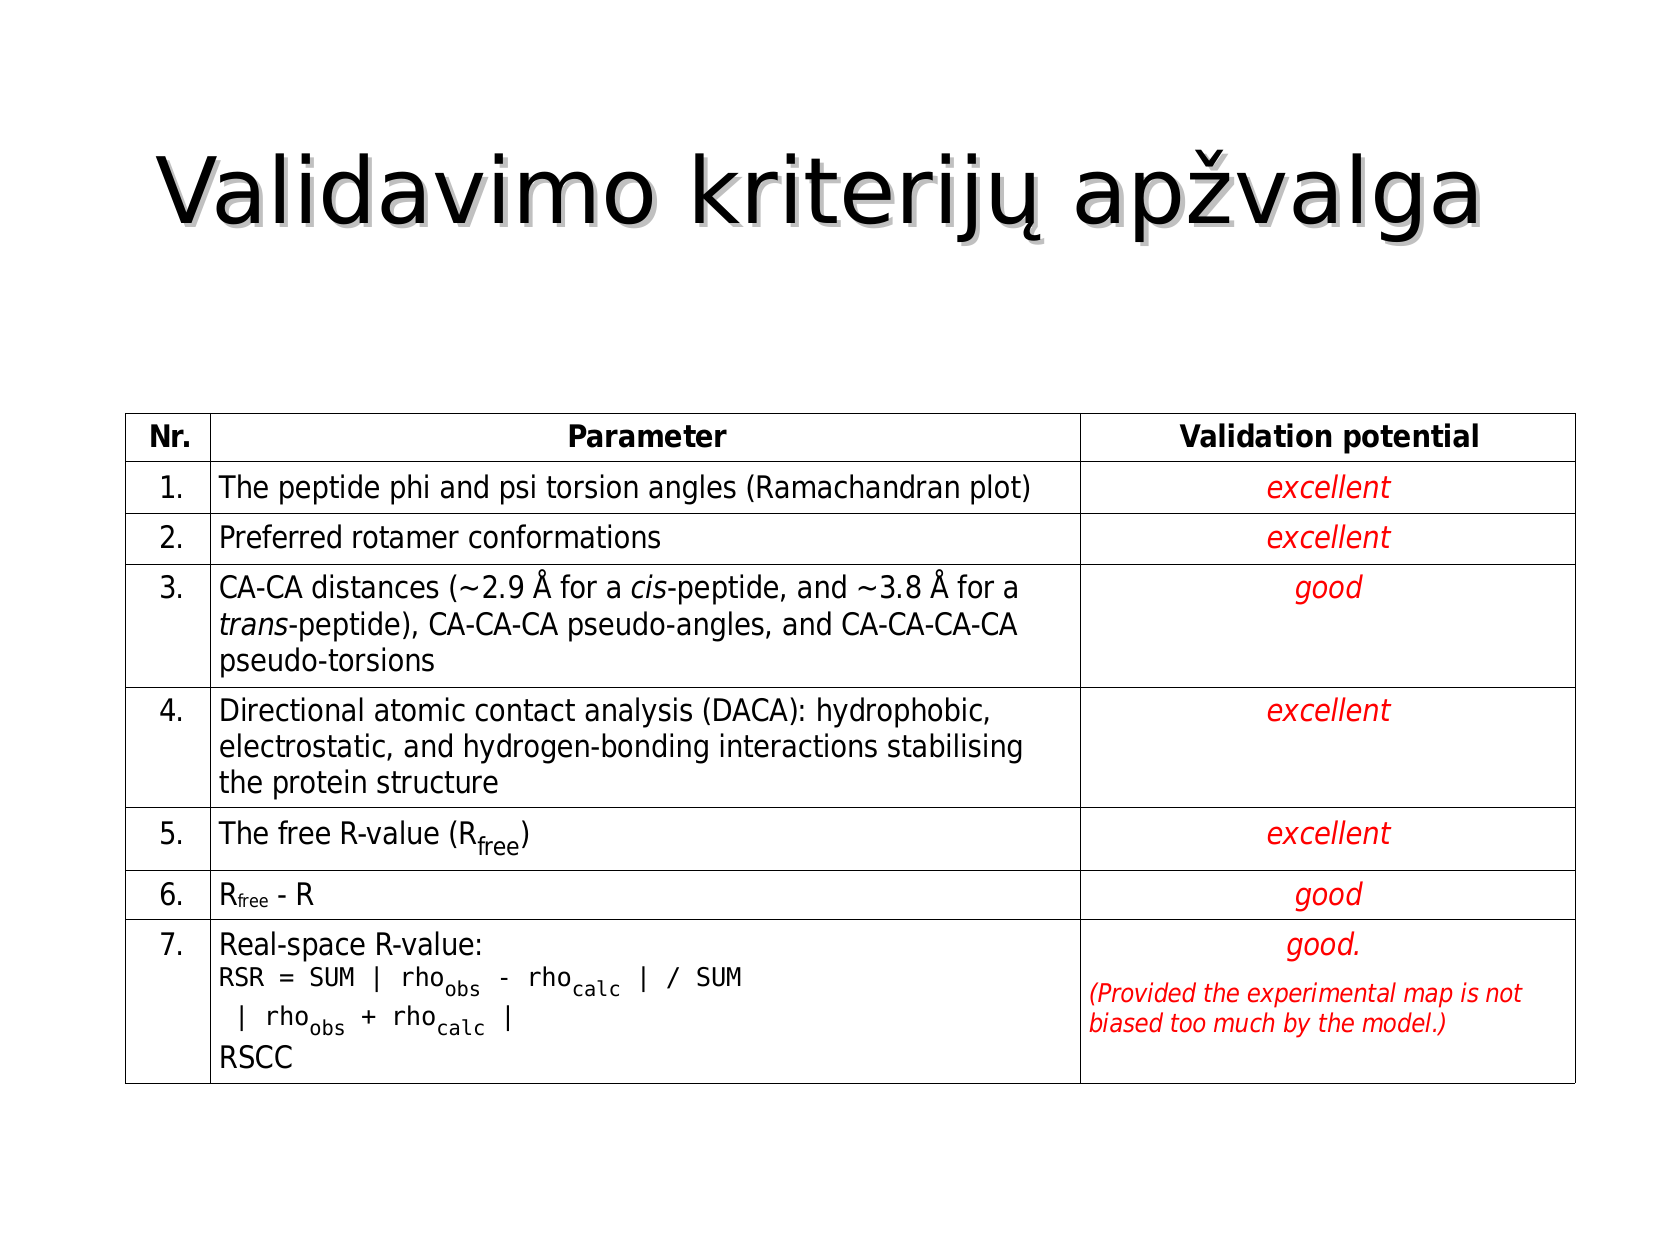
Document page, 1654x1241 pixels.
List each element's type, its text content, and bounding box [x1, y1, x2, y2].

chart [29, 412, 1611, 1152]
title Validavimo kriterijų apžvalga [76, 88, 1565, 296]
